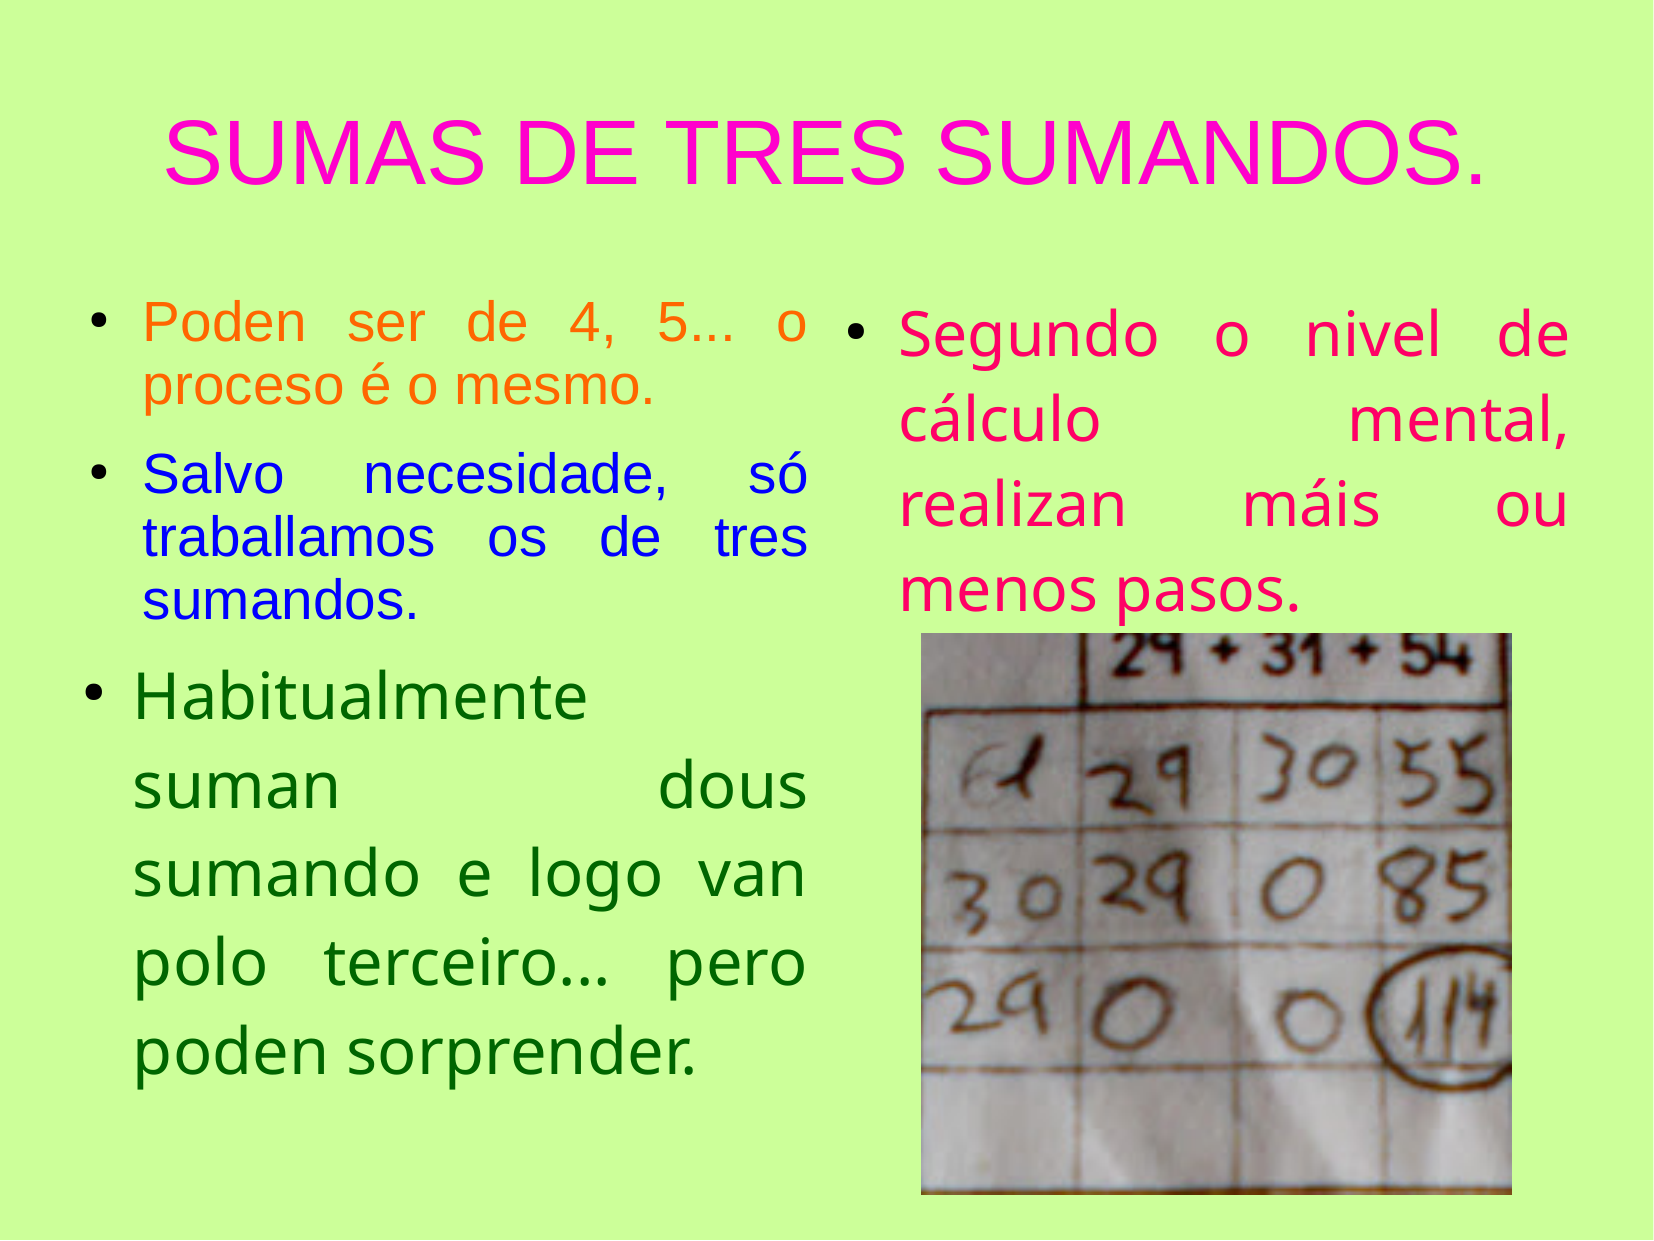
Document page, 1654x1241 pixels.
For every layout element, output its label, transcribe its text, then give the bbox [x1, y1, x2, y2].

list Habitualmente suman dous sumando e logo van polo terceiro... pero poden sorprender. [82, 649, 809, 1099]
list Segundo o nivel de cálculo mental, realizan máis ou menos pasos. [845, 290, 1572, 634]
picture [921, 633, 1512, 1195]
title SUMAS DE TRES SUMANDOS. [82, 49, 1571, 257]
list Poden ser de 4, 5... o proceso é o mesmo. Salvo necesidade, só traballamos os de tres sumandos. [82, 290, 809, 634]
